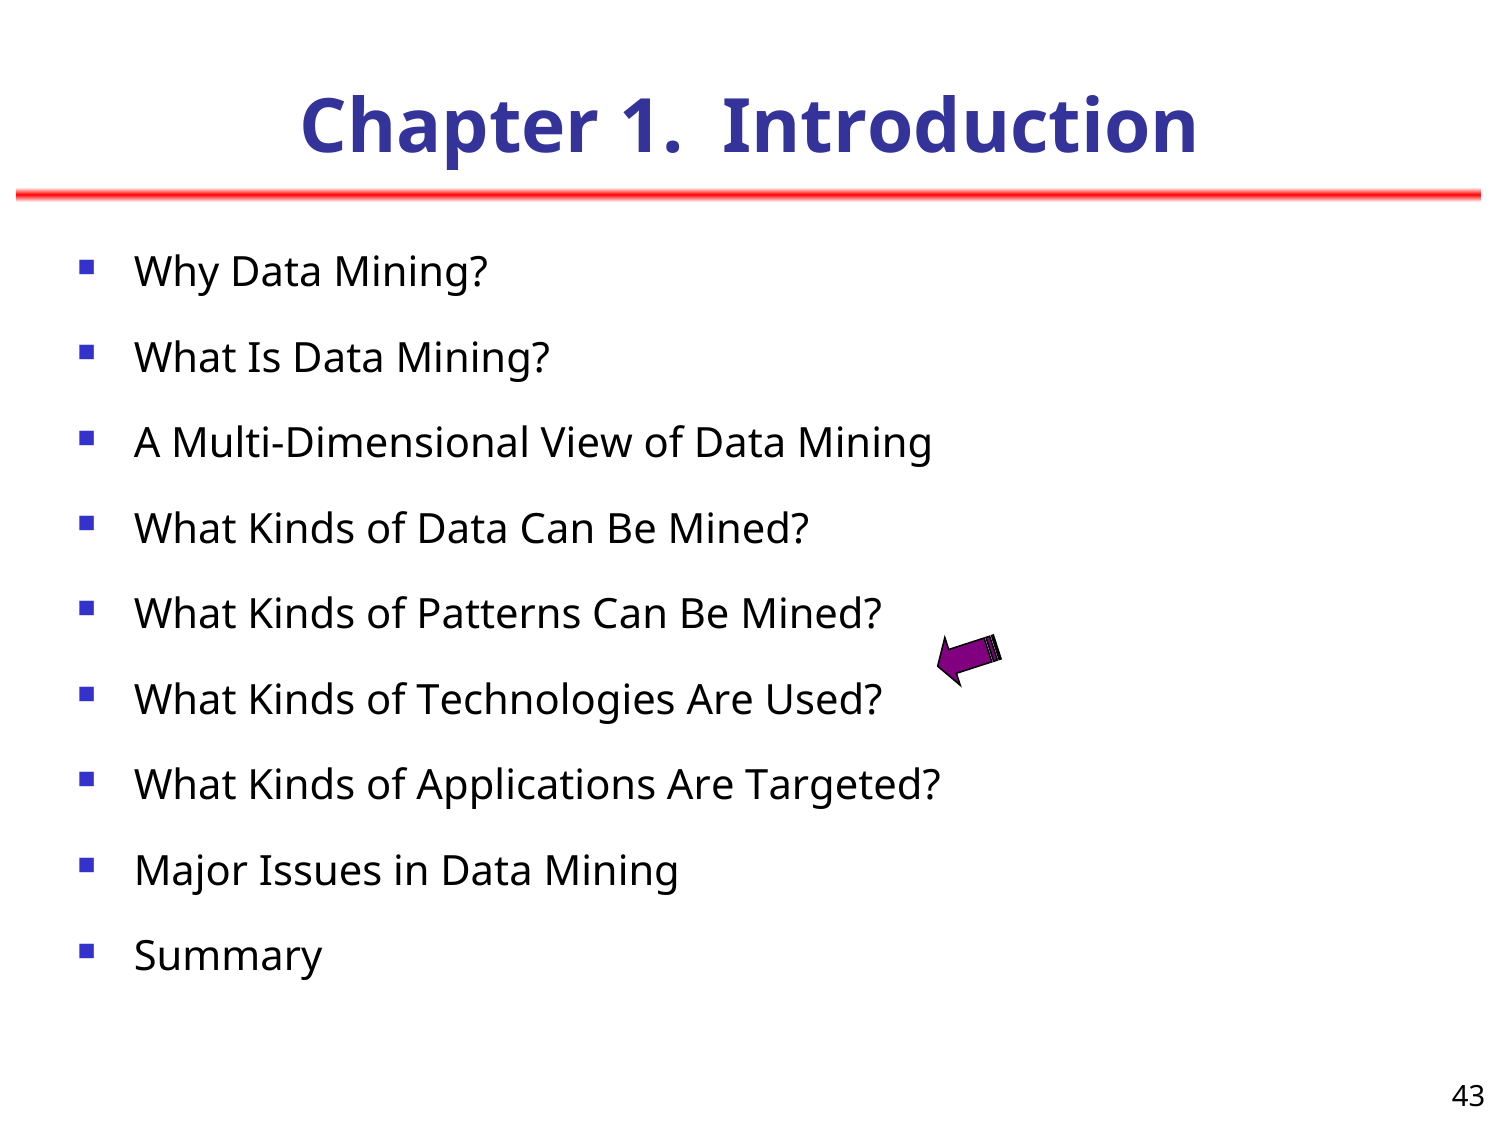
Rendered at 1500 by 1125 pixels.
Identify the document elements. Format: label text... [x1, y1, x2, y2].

title Chapter 1. Introduction [62, 37, 1438, 175]
list Why Data Mining? What Is Data Mining? A Multi-Dimensional View of Data Mining What Kinds of Data Can Be Mined? What Kinds of Patterns Can Be Mined? What Kinds of Technologies Are Used? What Kinds of Applications Are Targeted? Major Issues in Data Mining Summary [62, 212, 1413, 1075]
text_box <number> [1187, 1050, 1500, 1125]
text_box [937, 635, 1002, 686]
